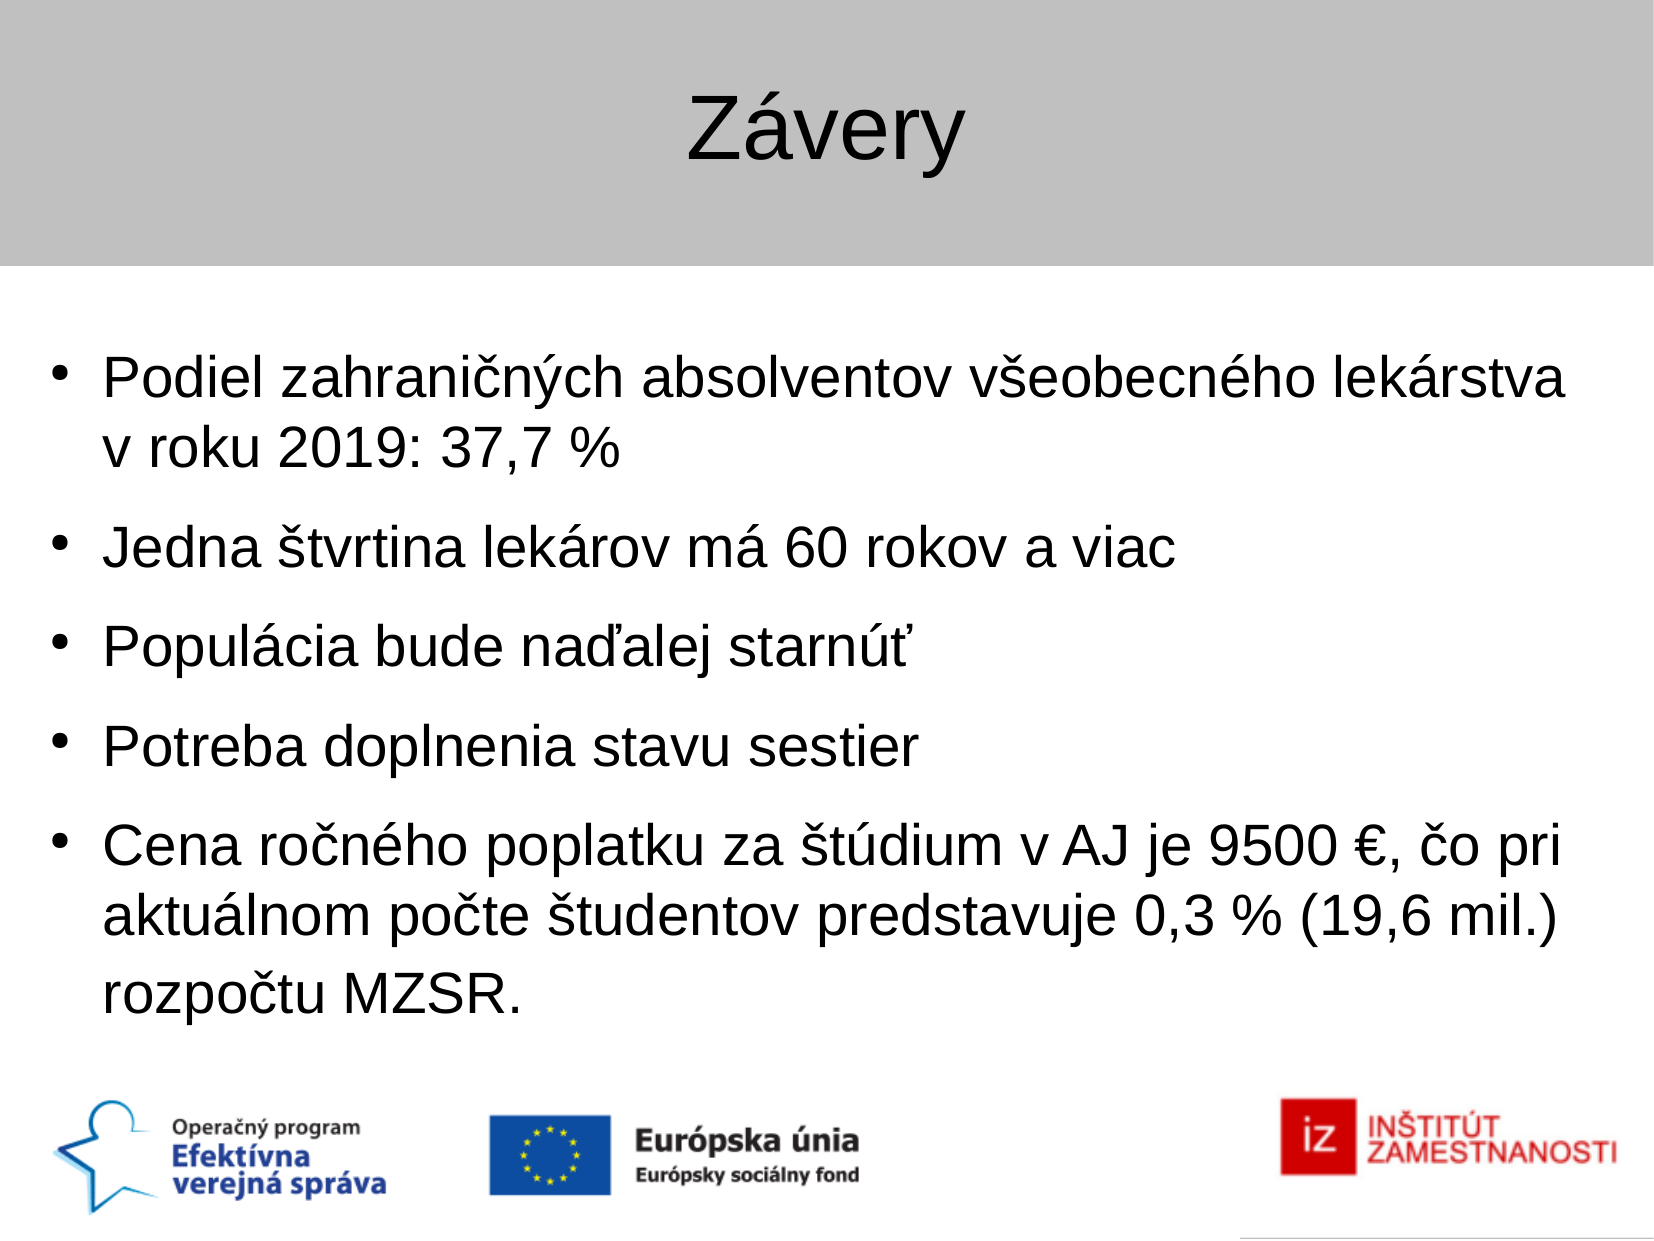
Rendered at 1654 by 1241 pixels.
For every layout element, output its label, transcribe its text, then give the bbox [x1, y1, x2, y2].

picture [29, 1062, 886, 1241]
picture [1240, 1033, 1654, 1241]
list Podiel zahraničných absolventov všeobecného lekárstva v roku 2019: 37,7 % Jedna štvrtina lekárov má 60 rokov a viac Populácia bude naďalej starnúť Potreba doplnenia stavu sestier Cena ročného poplatku za štúdium v AJ je 9500 €, čo pri aktuálnom počte študentov predstavuje 0,3 % (19,6 mil.) rozpočtu MZSR. [31, 339, 1622, 1121]
title Závery [88, 29, 1565, 237]
